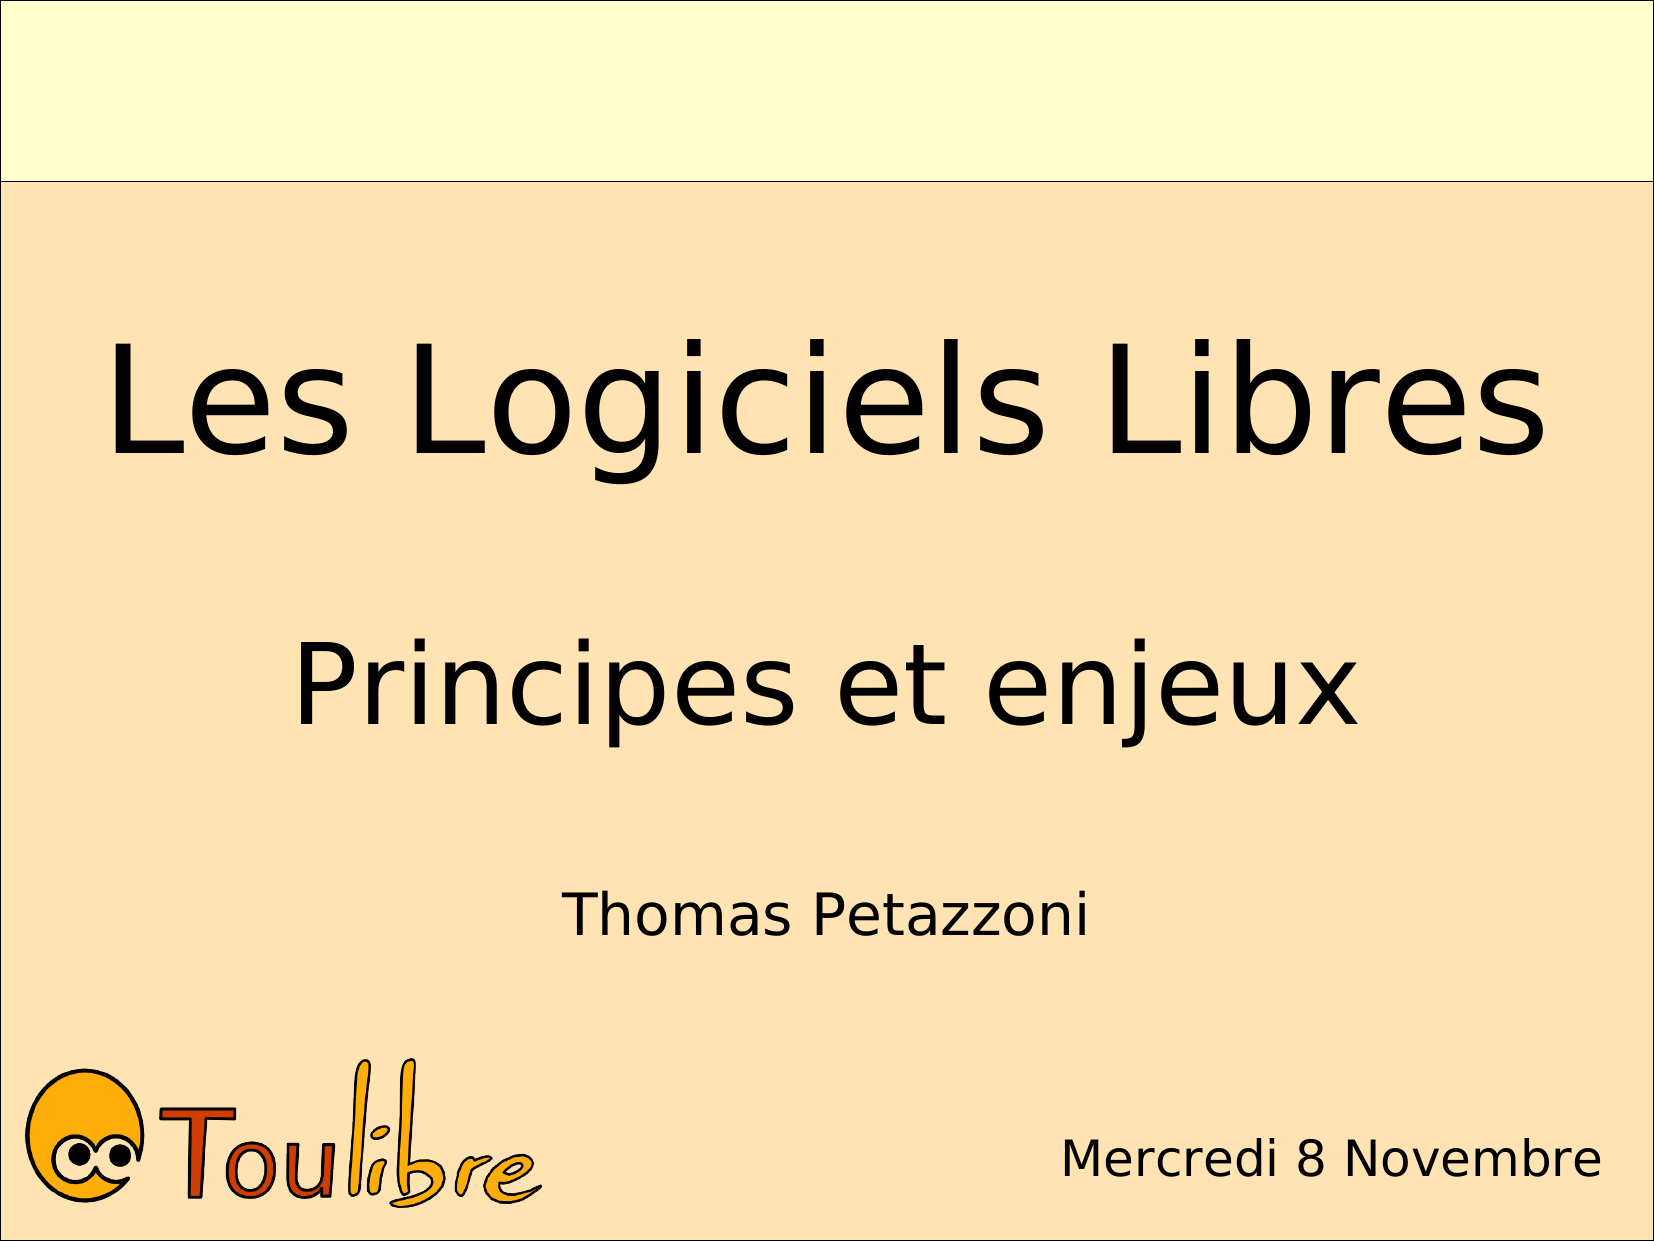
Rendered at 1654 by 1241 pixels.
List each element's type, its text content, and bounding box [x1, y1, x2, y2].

picture [25, 1058, 542, 1208]
text_box Les Logiciels Libres Principes et enjeux Thomas Petazzoni [0, 306, 1654, 958]
text_box Mercredi 8 Novembre [542, 1122, 1619, 1196]
